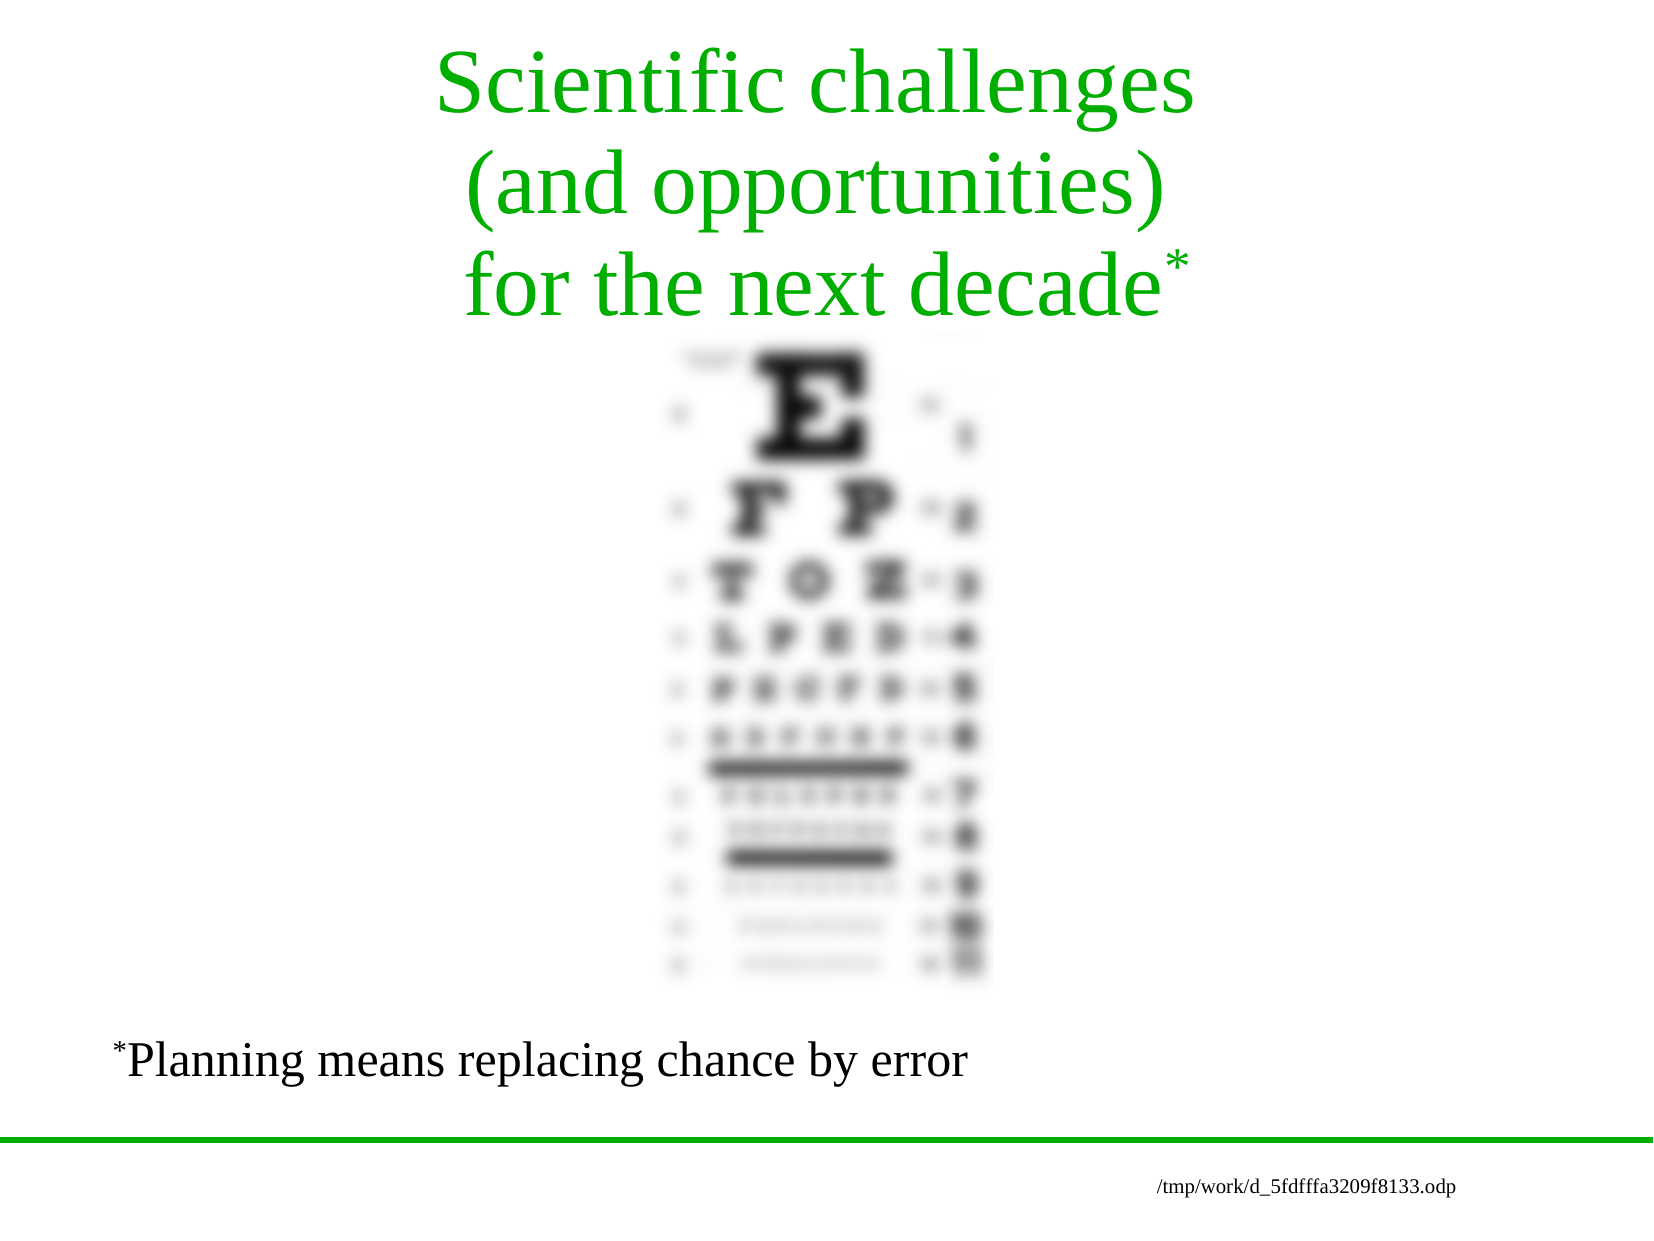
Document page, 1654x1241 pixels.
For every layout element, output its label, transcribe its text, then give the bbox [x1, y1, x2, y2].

title Scientific challenges (and opportunities) for the next decade* [121, 30, 1534, 335]
text_box *Planning means replacing chance by error [112, 1032, 969, 1088]
picture [654, 332, 994, 997]
